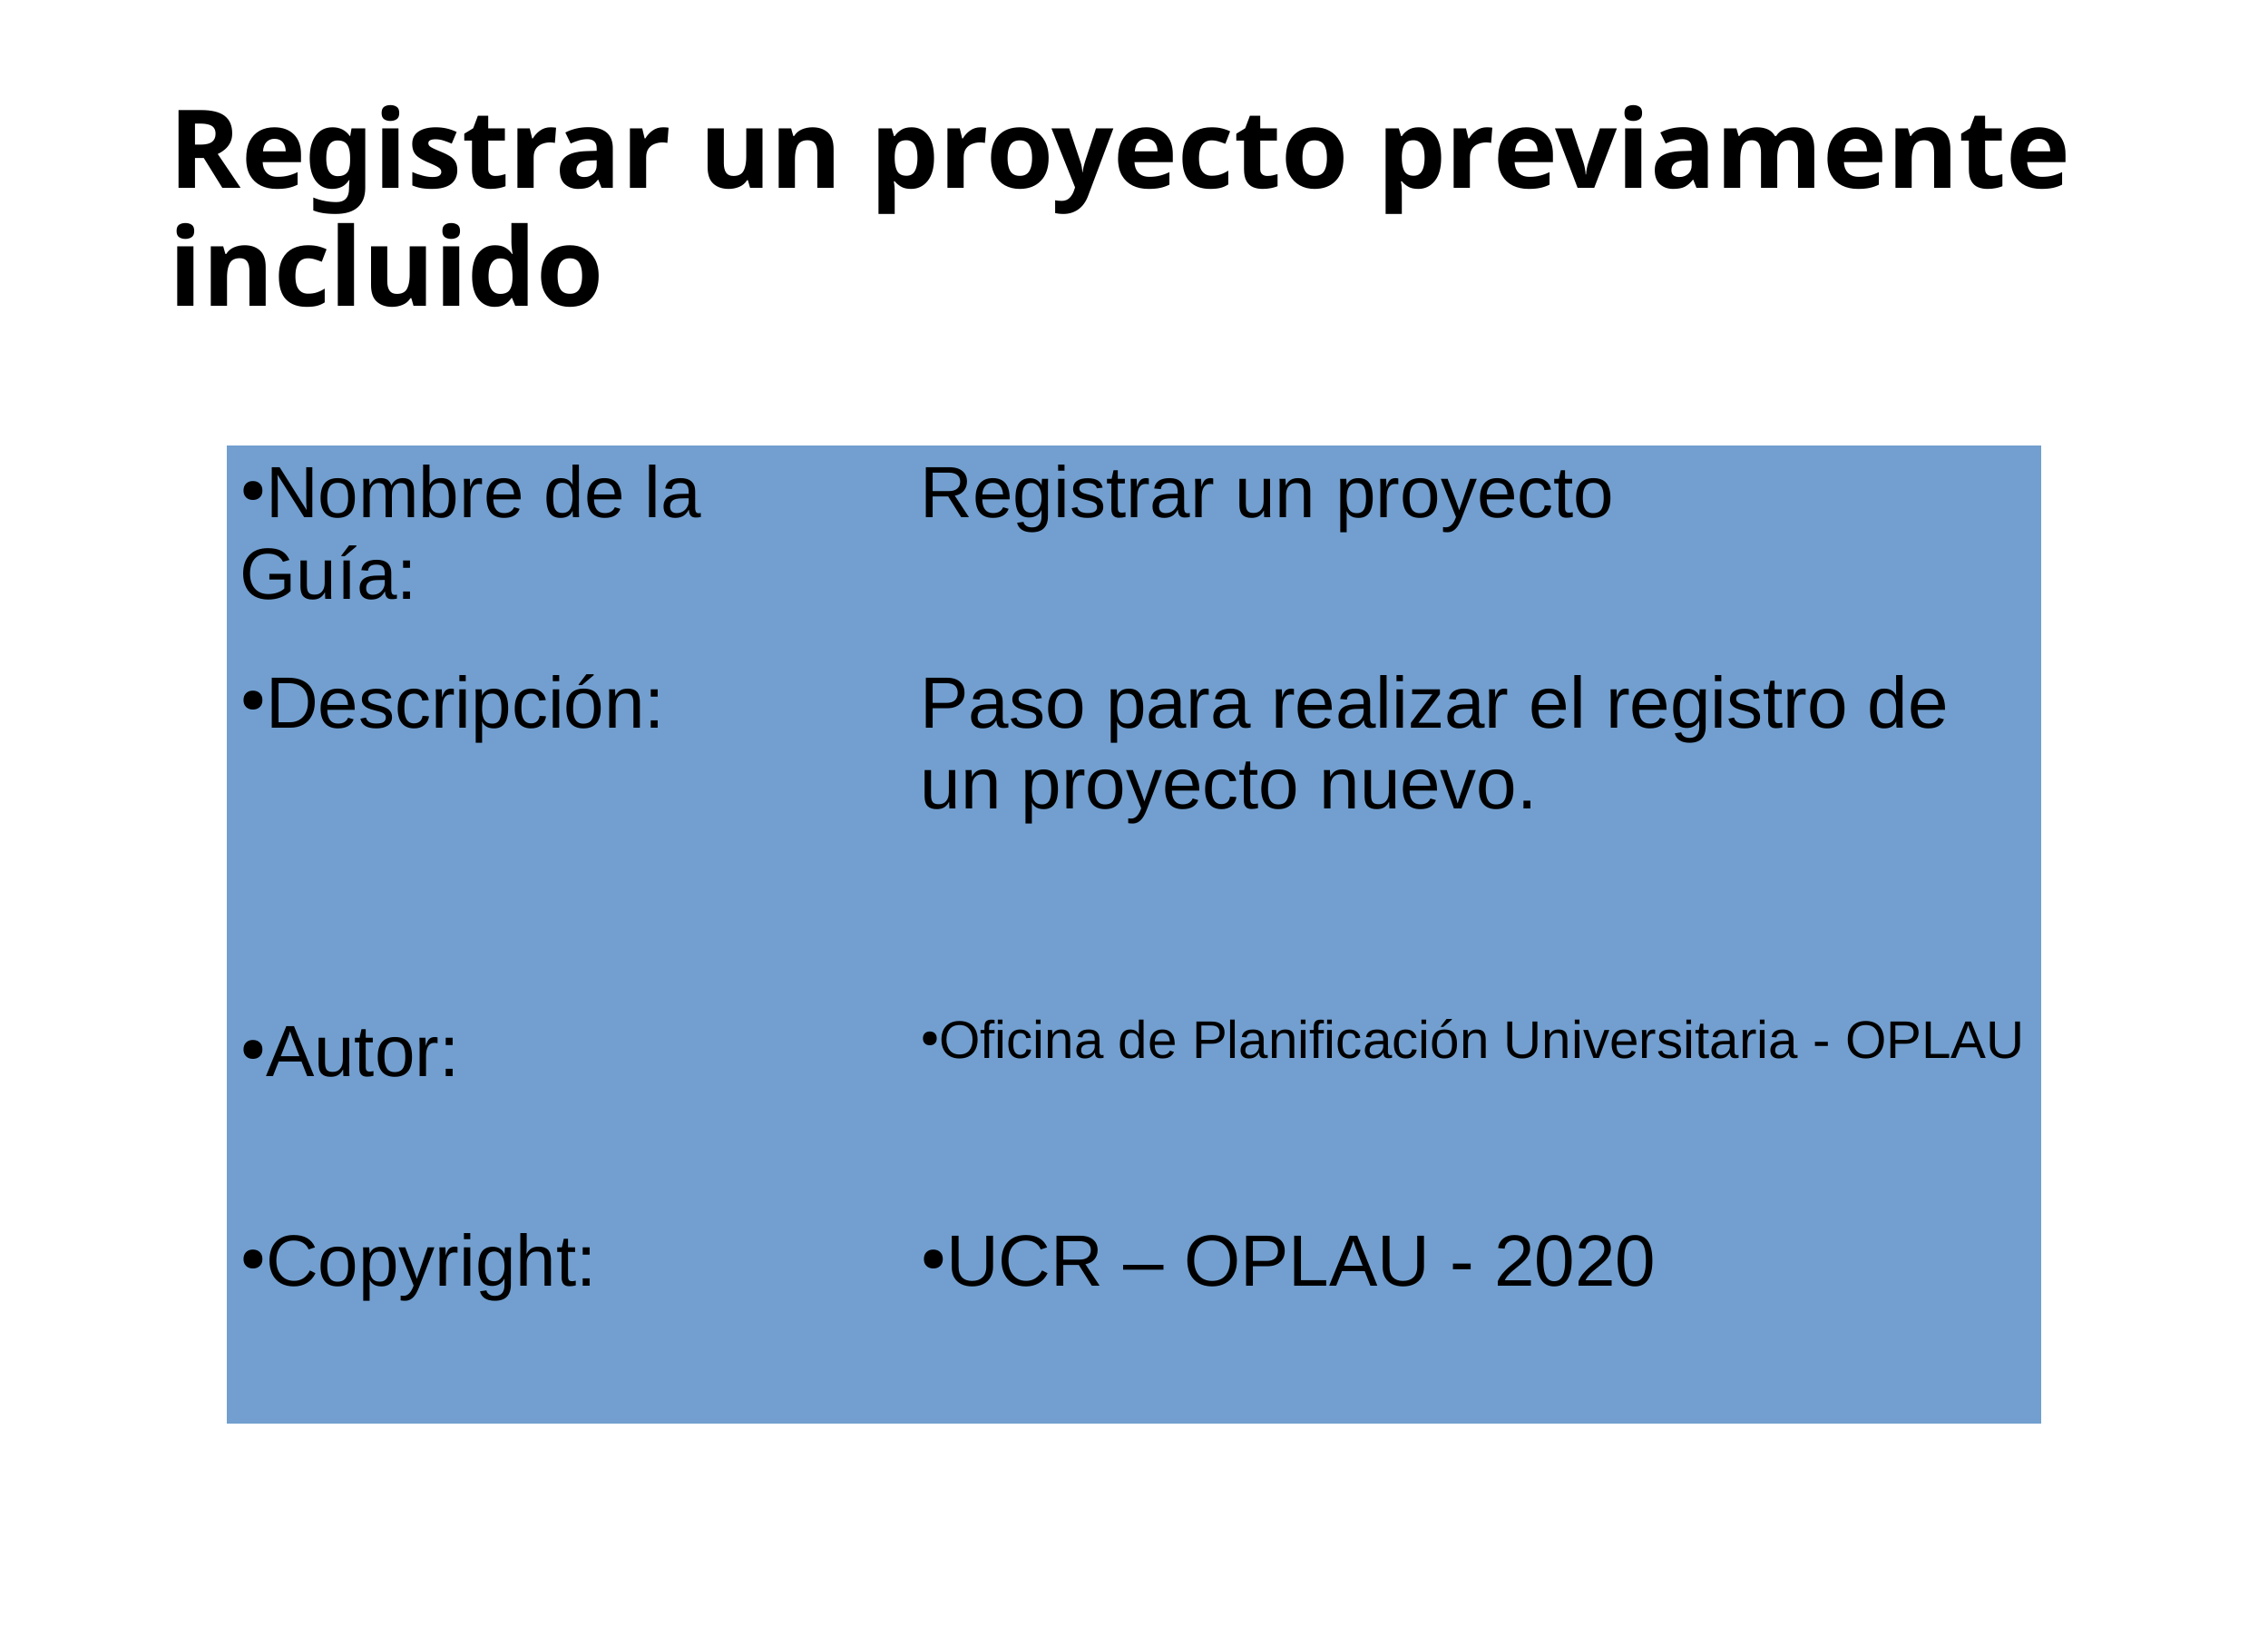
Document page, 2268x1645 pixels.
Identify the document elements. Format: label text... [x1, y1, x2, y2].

table_cell Paso para realizar el registro de un proyecto nuevo. [907, 655, 2041, 1004]
table_header Nombre de la Guía: [227, 446, 907, 655]
table_header Registrar un proyecto [907, 446, 2041, 655]
table_cell Copyright: [227, 1214, 907, 1424]
table_cell UCR – OPLAU - 2020 [907, 1214, 2041, 1424]
title Registrar un proyecto previamente incluido [155, 87, 2112, 406]
table_cell Oficina de Planificación Universitaria - OPLAU [907, 1004, 2041, 1214]
table_cell Autor: [227, 1004, 907, 1214]
table_cell Descripción: [227, 655, 907, 1004]
